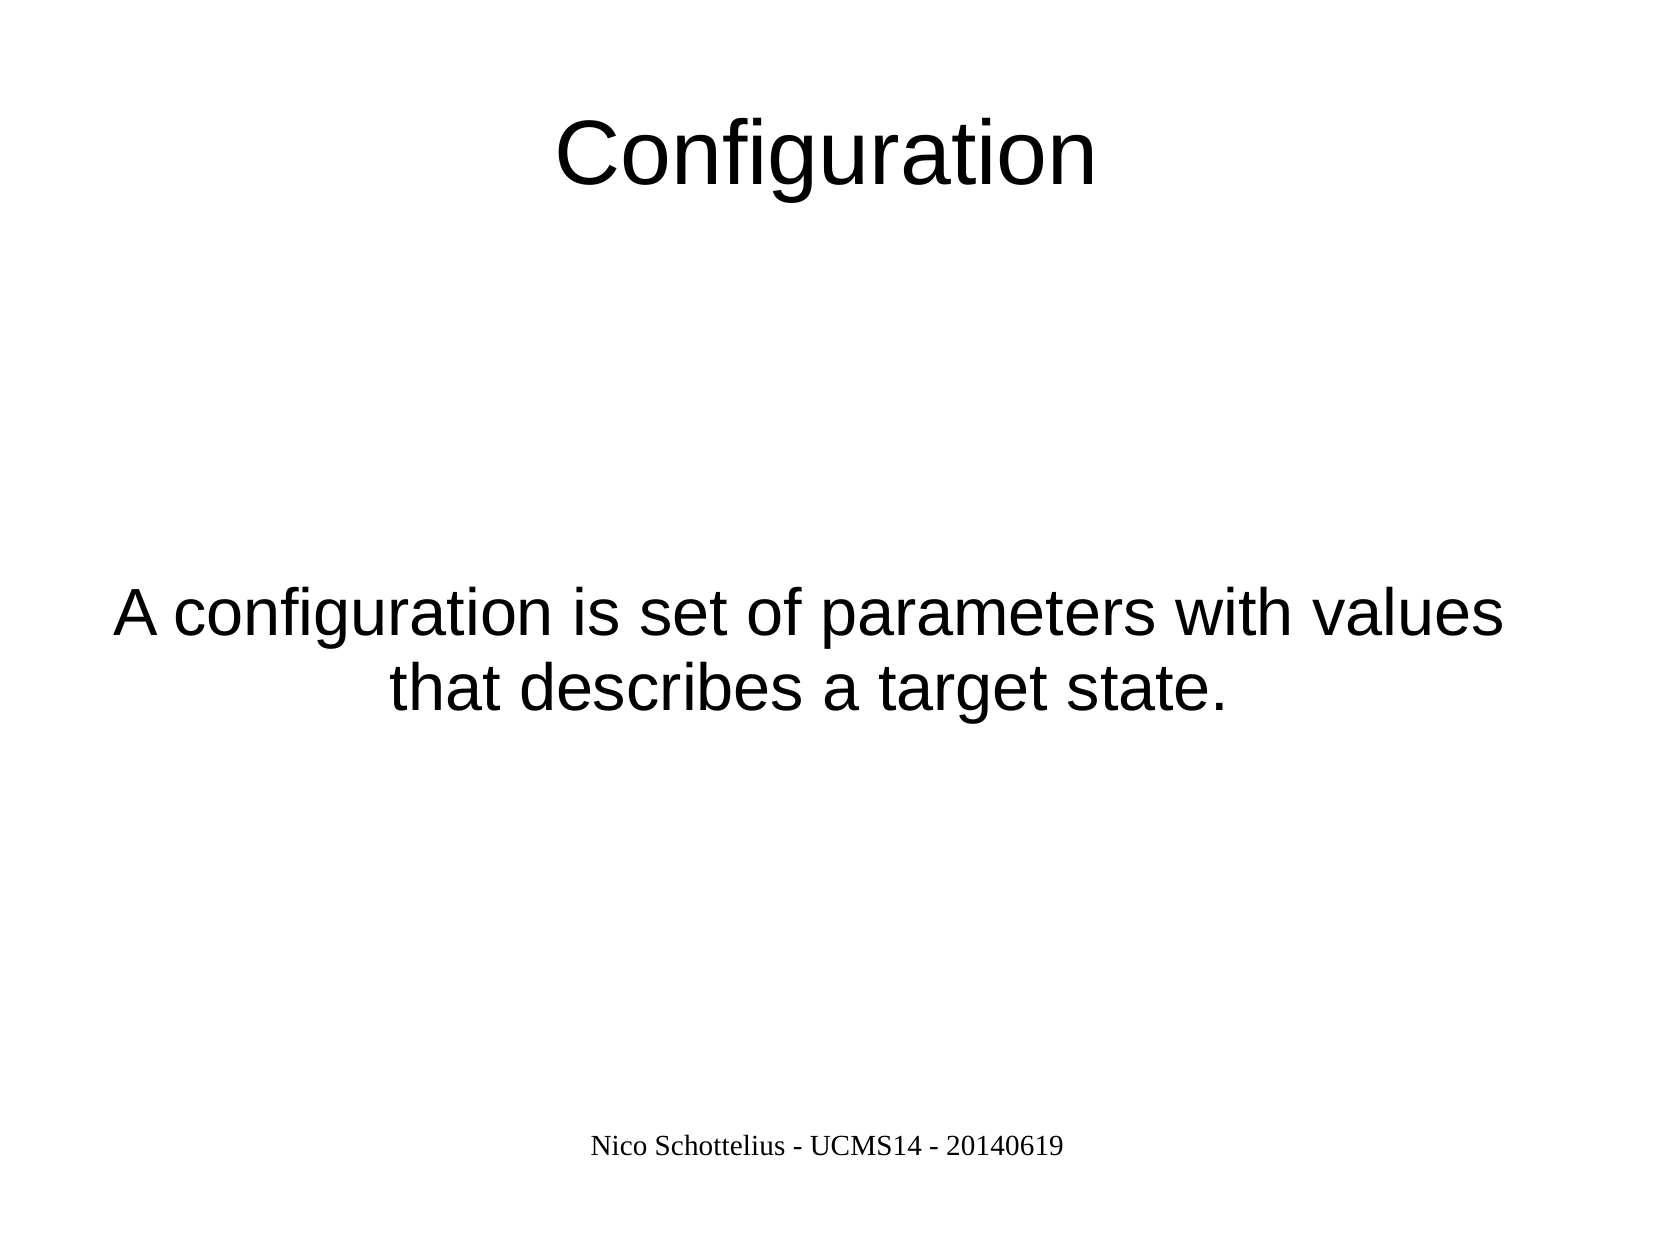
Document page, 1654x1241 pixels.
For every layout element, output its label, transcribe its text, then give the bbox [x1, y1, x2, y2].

title Configuration [82, 49, 1571, 257]
list A configuration is set of parameters with values that describes a target state. [82, 290, 1538, 1010]
